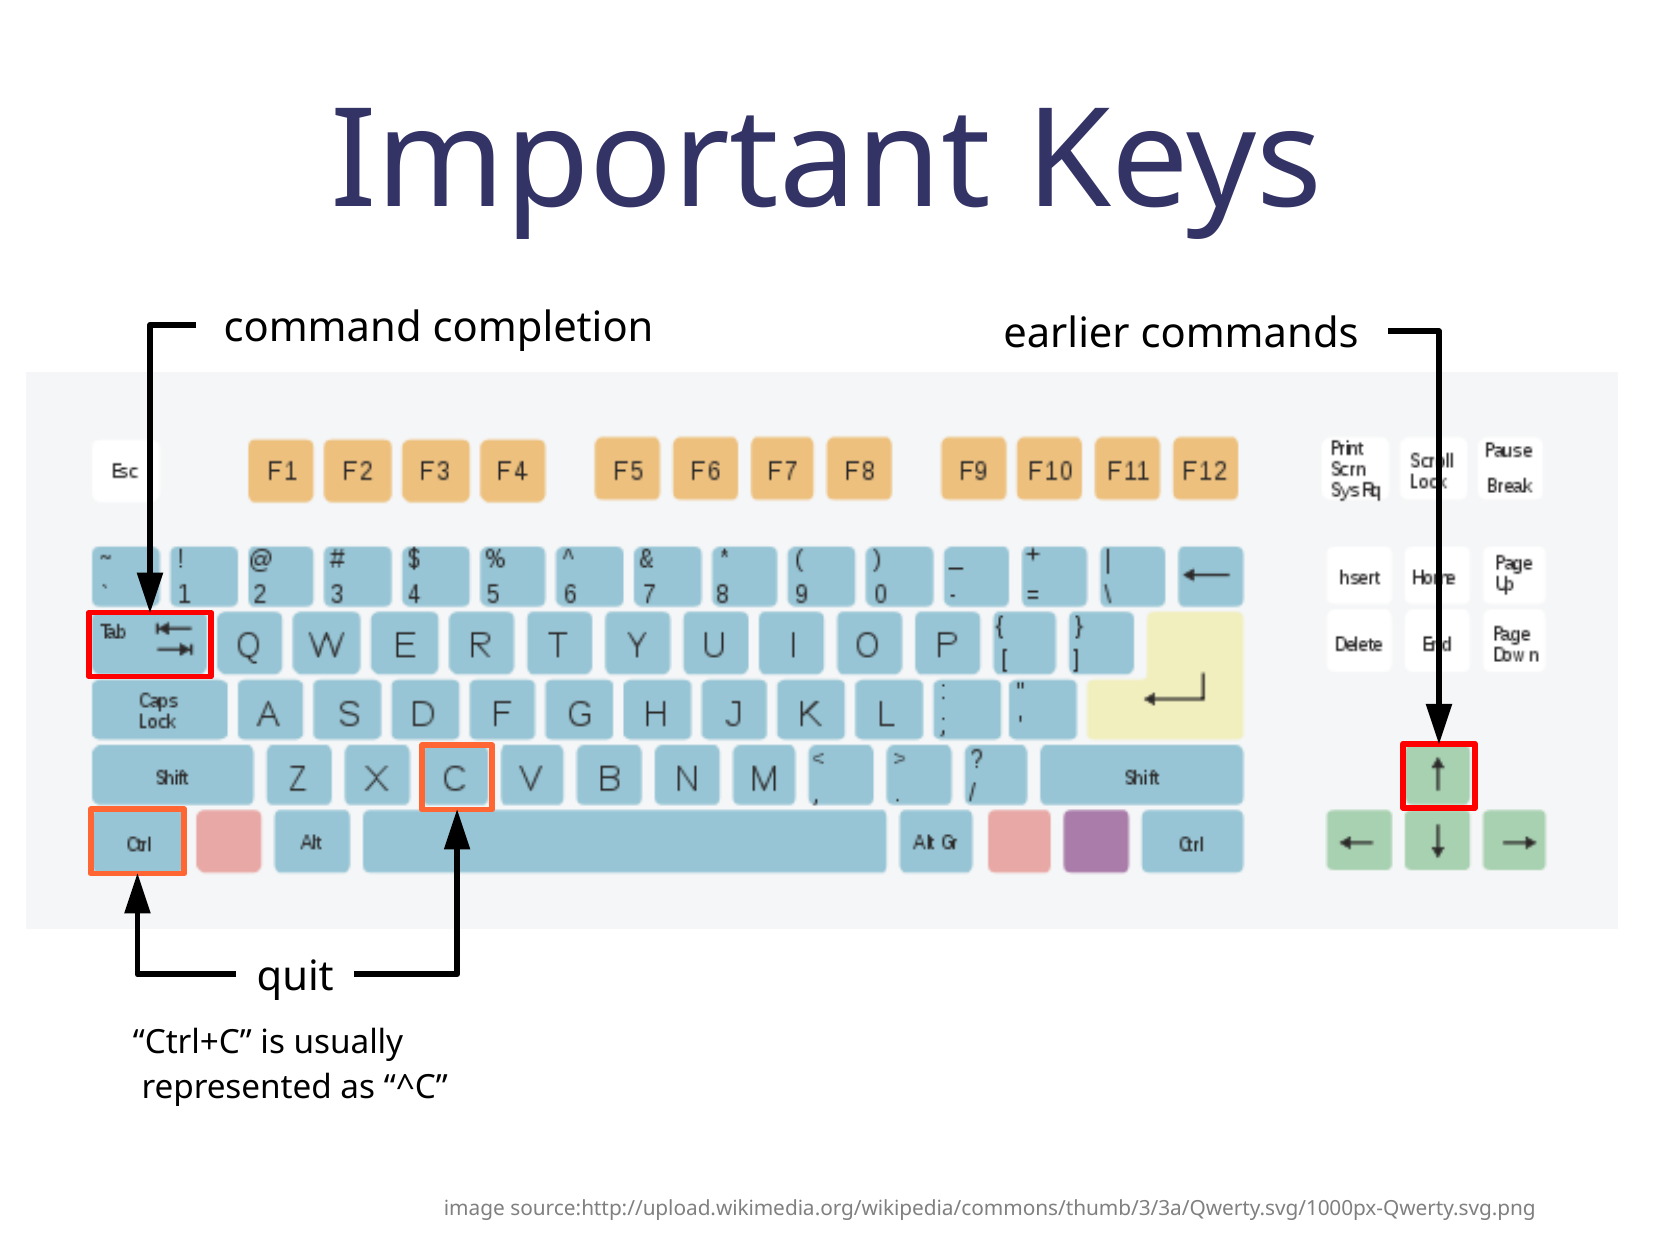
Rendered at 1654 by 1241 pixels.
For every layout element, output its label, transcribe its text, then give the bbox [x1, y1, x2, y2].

title Important Keys [82, 56, 1571, 250]
picture [425, 748, 489, 807]
text_box “Ctrl+C” is usually represented as “^C” [118, 1033, 562, 1093]
text_box command completion [195, 295, 682, 355]
text_box quit [236, 944, 355, 1004]
picture [26, 372, 1618, 930]
text_box earlier commands [974, 295, 1388, 361]
picture [94, 812, 181, 871]
text_box image source:http://upload.wikimedia.org/wikipedia/commons/thumb/3/3a/Qwerty.svg/1000px-Qwerty.svg.png [429, 1185, 1654, 1226]
picture [1406, 747, 1472, 805]
picture [92, 615, 208, 674]
